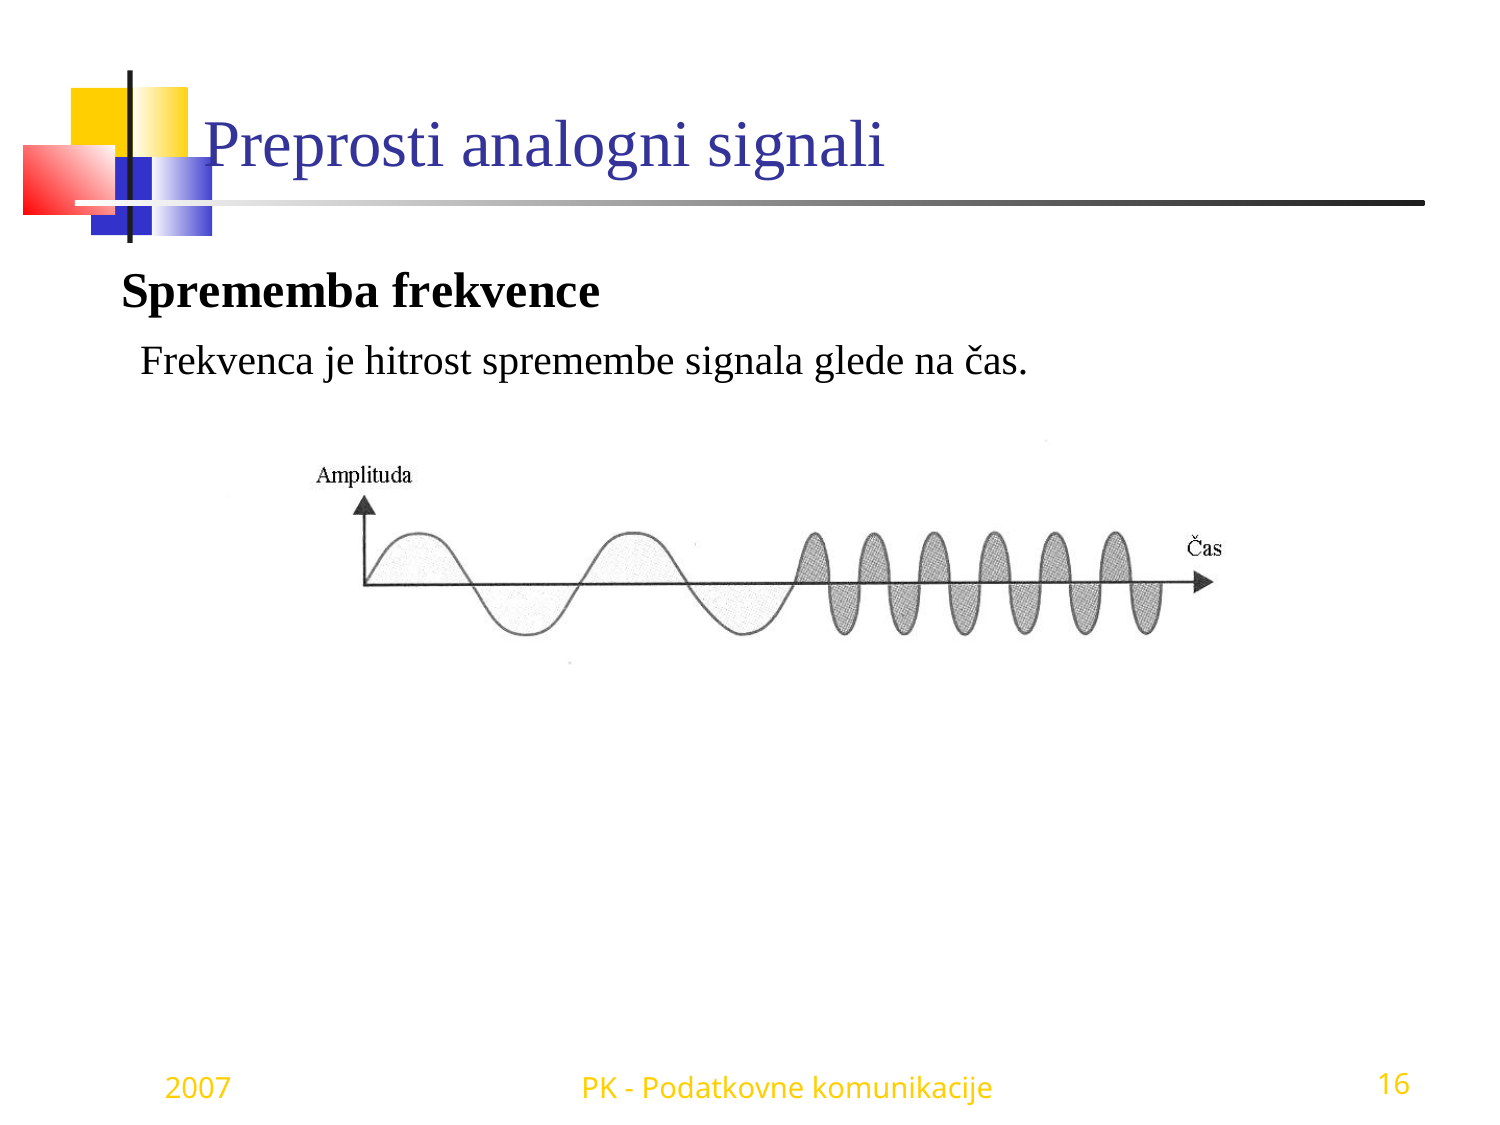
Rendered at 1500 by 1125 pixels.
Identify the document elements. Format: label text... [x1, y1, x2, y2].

text_box 2007 [150, 1037, 463, 1113]
title Preprosti analogni signali [188, 92, 1468, 188]
text_box <number> [1112, 1037, 1426, 1113]
list Sprememba frekvence Frekvenca je hitrost spremembe signala glede na čas. [50, 249, 1469, 432]
picture [209, 423, 1291, 702]
text_box PK - Podatkovne komunikacije [549, 1037, 1026, 1113]
